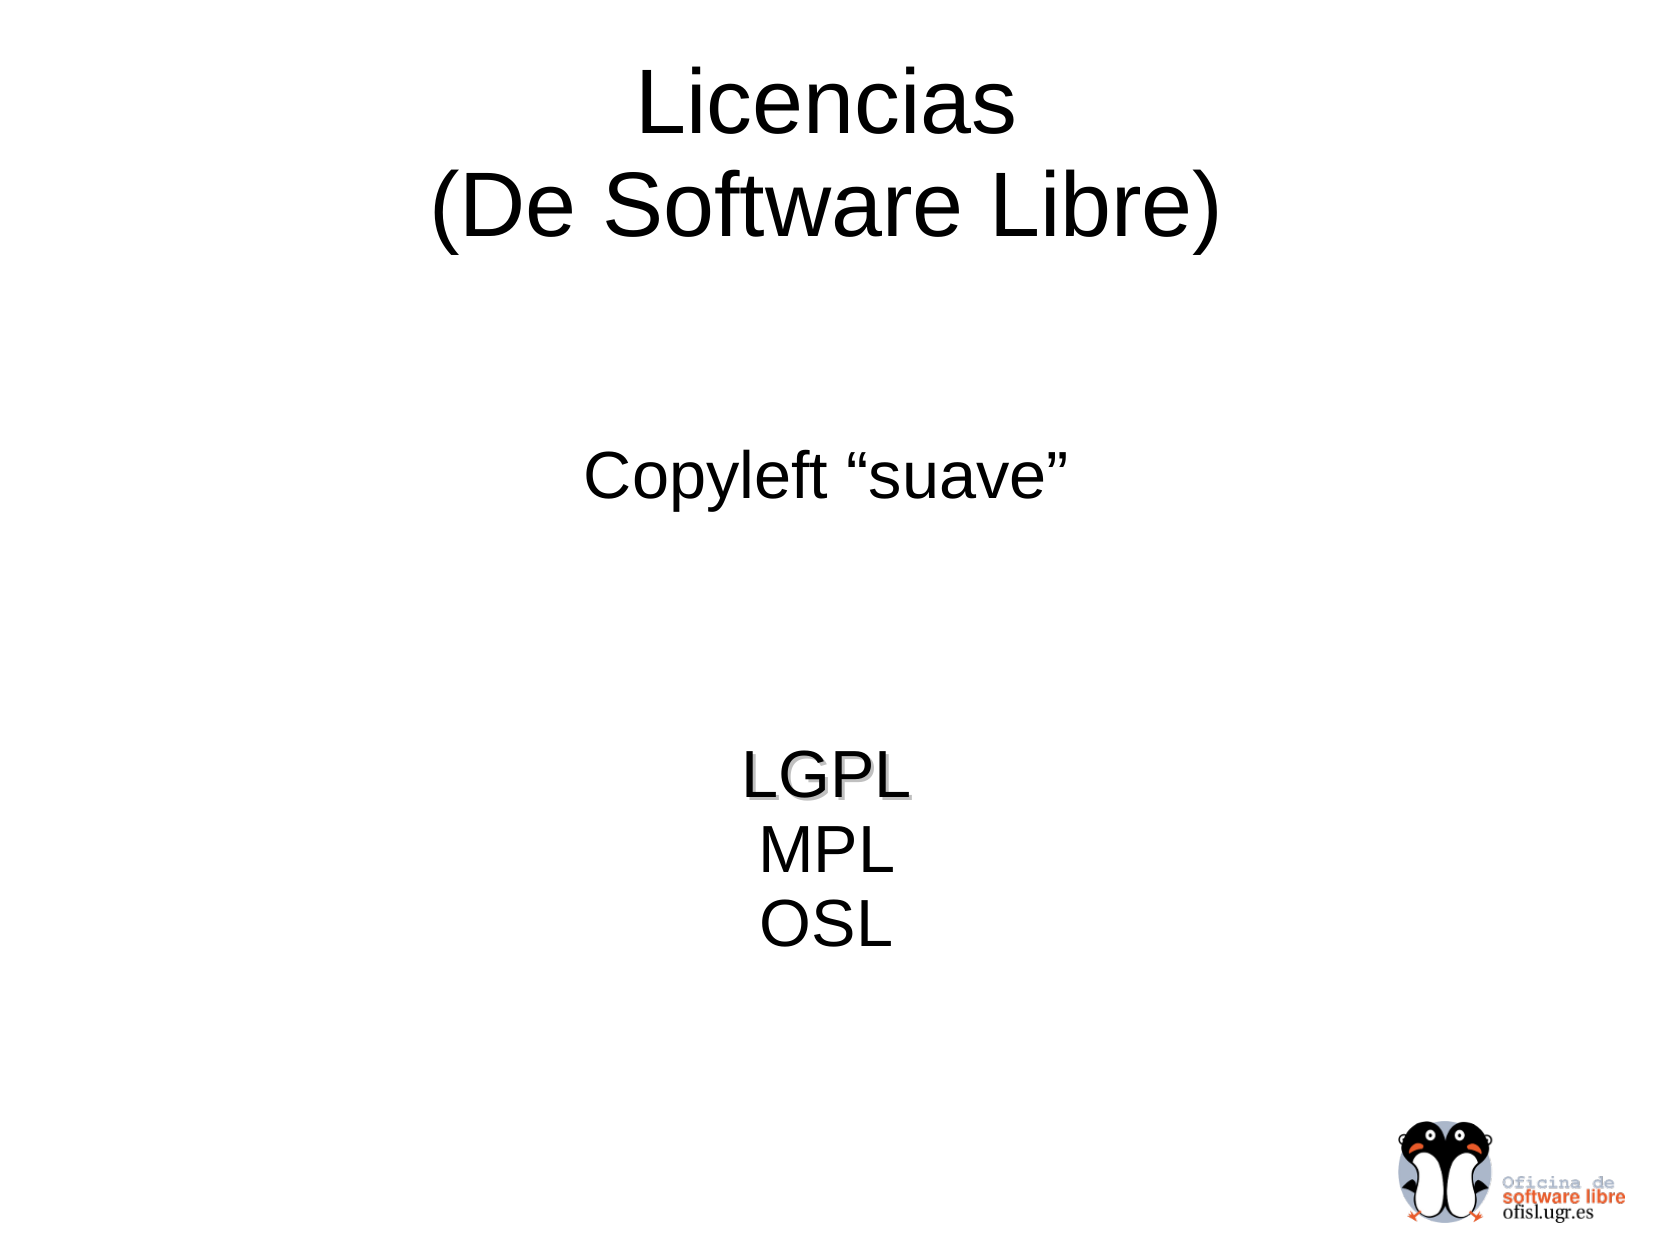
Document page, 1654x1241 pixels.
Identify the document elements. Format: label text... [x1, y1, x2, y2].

picture [1398, 1121, 1625, 1223]
title Licencias (De Software Libre) [82, 50, 1571, 256]
subtitle Copyleft “suave” LGPL MPL OSL [82, 297, 1571, 1102]
